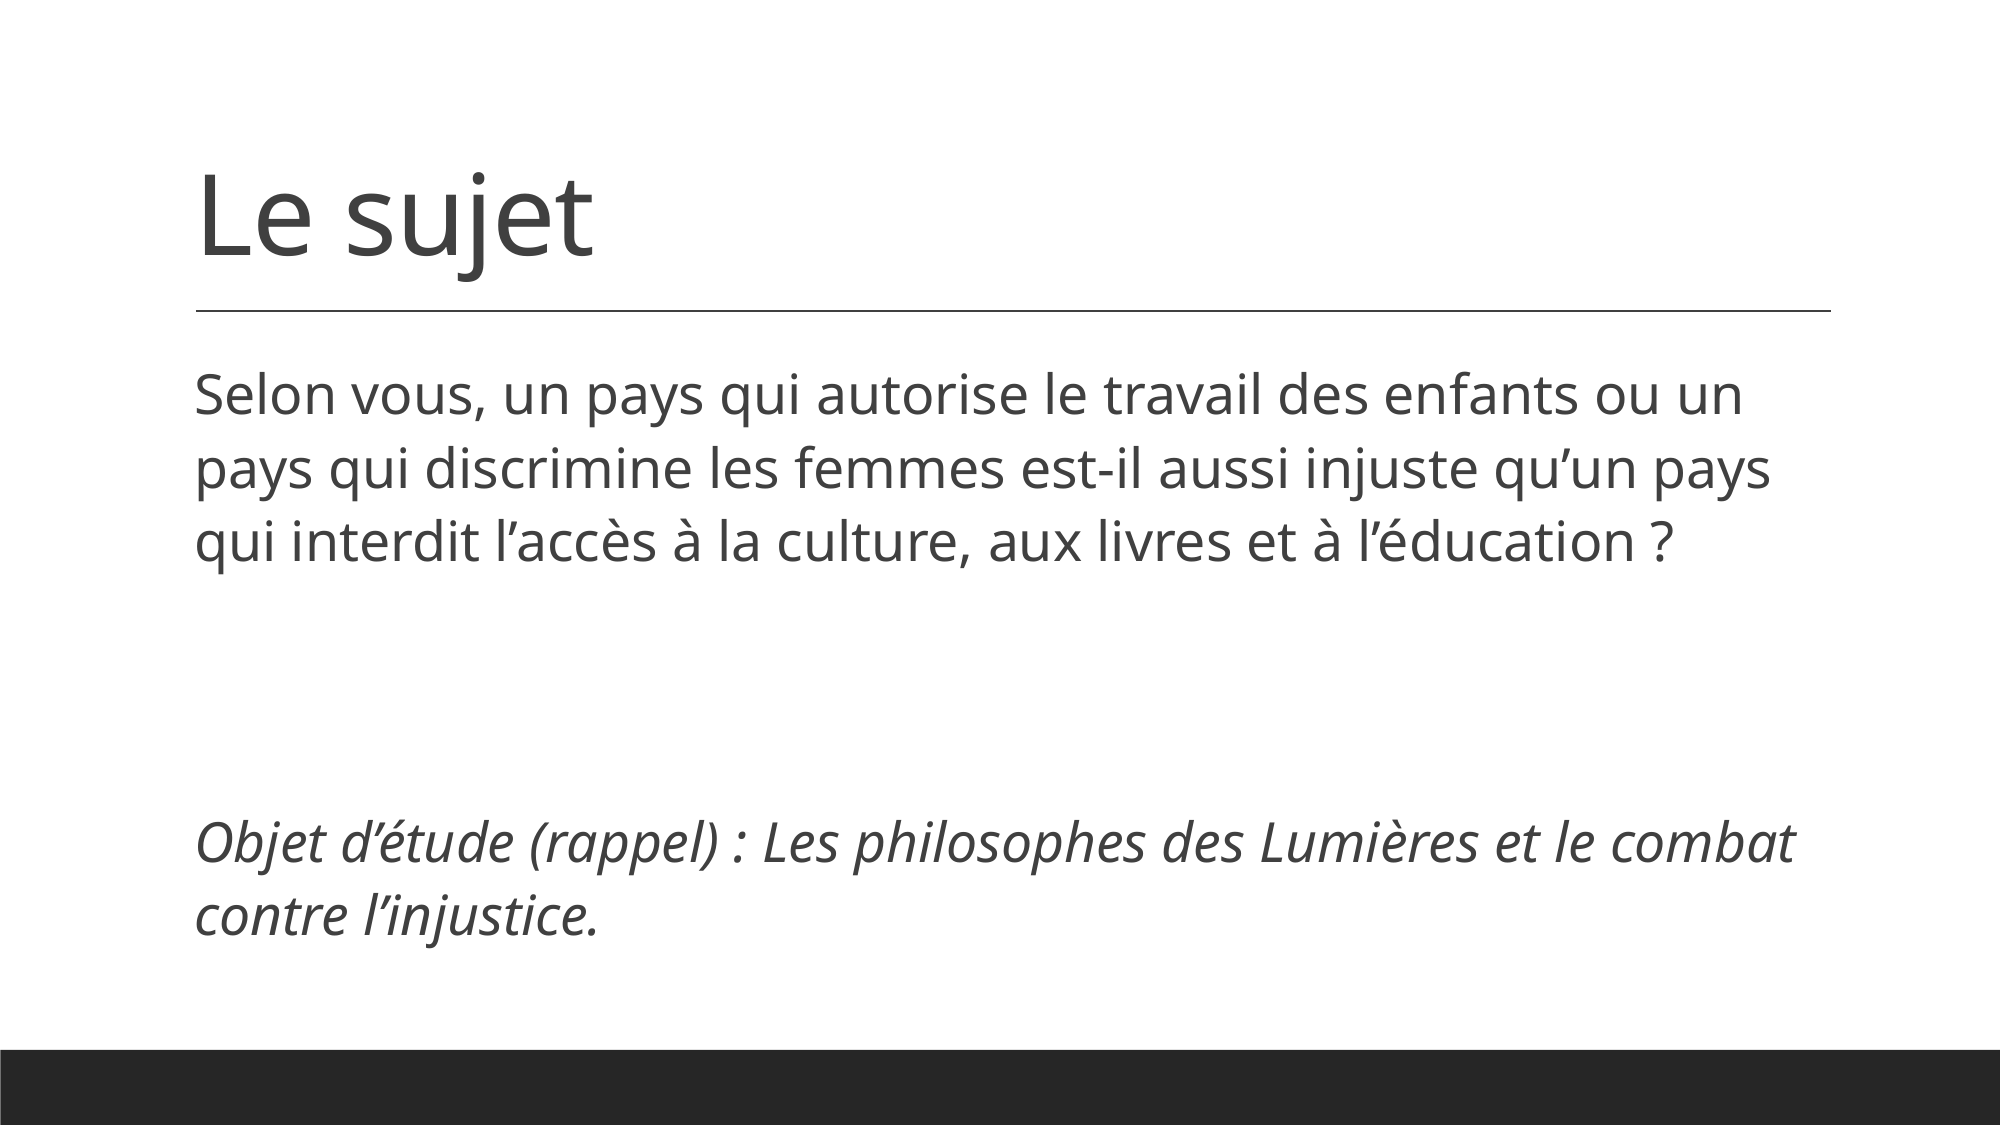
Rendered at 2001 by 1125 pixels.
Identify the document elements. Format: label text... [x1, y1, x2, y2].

text_box Le sujet [179, 46, 1830, 285]
text_box Selon vous, un pays qui autorise le travail des enfants ou un pays qui discrimine les femmes est-il aussi injuste qu’un pays qui interdit l’accès à la culture, aux livres et à l’éducation ? Objet d’étude (rappel) : Les philosophes des Lumières et le combat contre l’injustice. [179, 345, 1830, 963]
